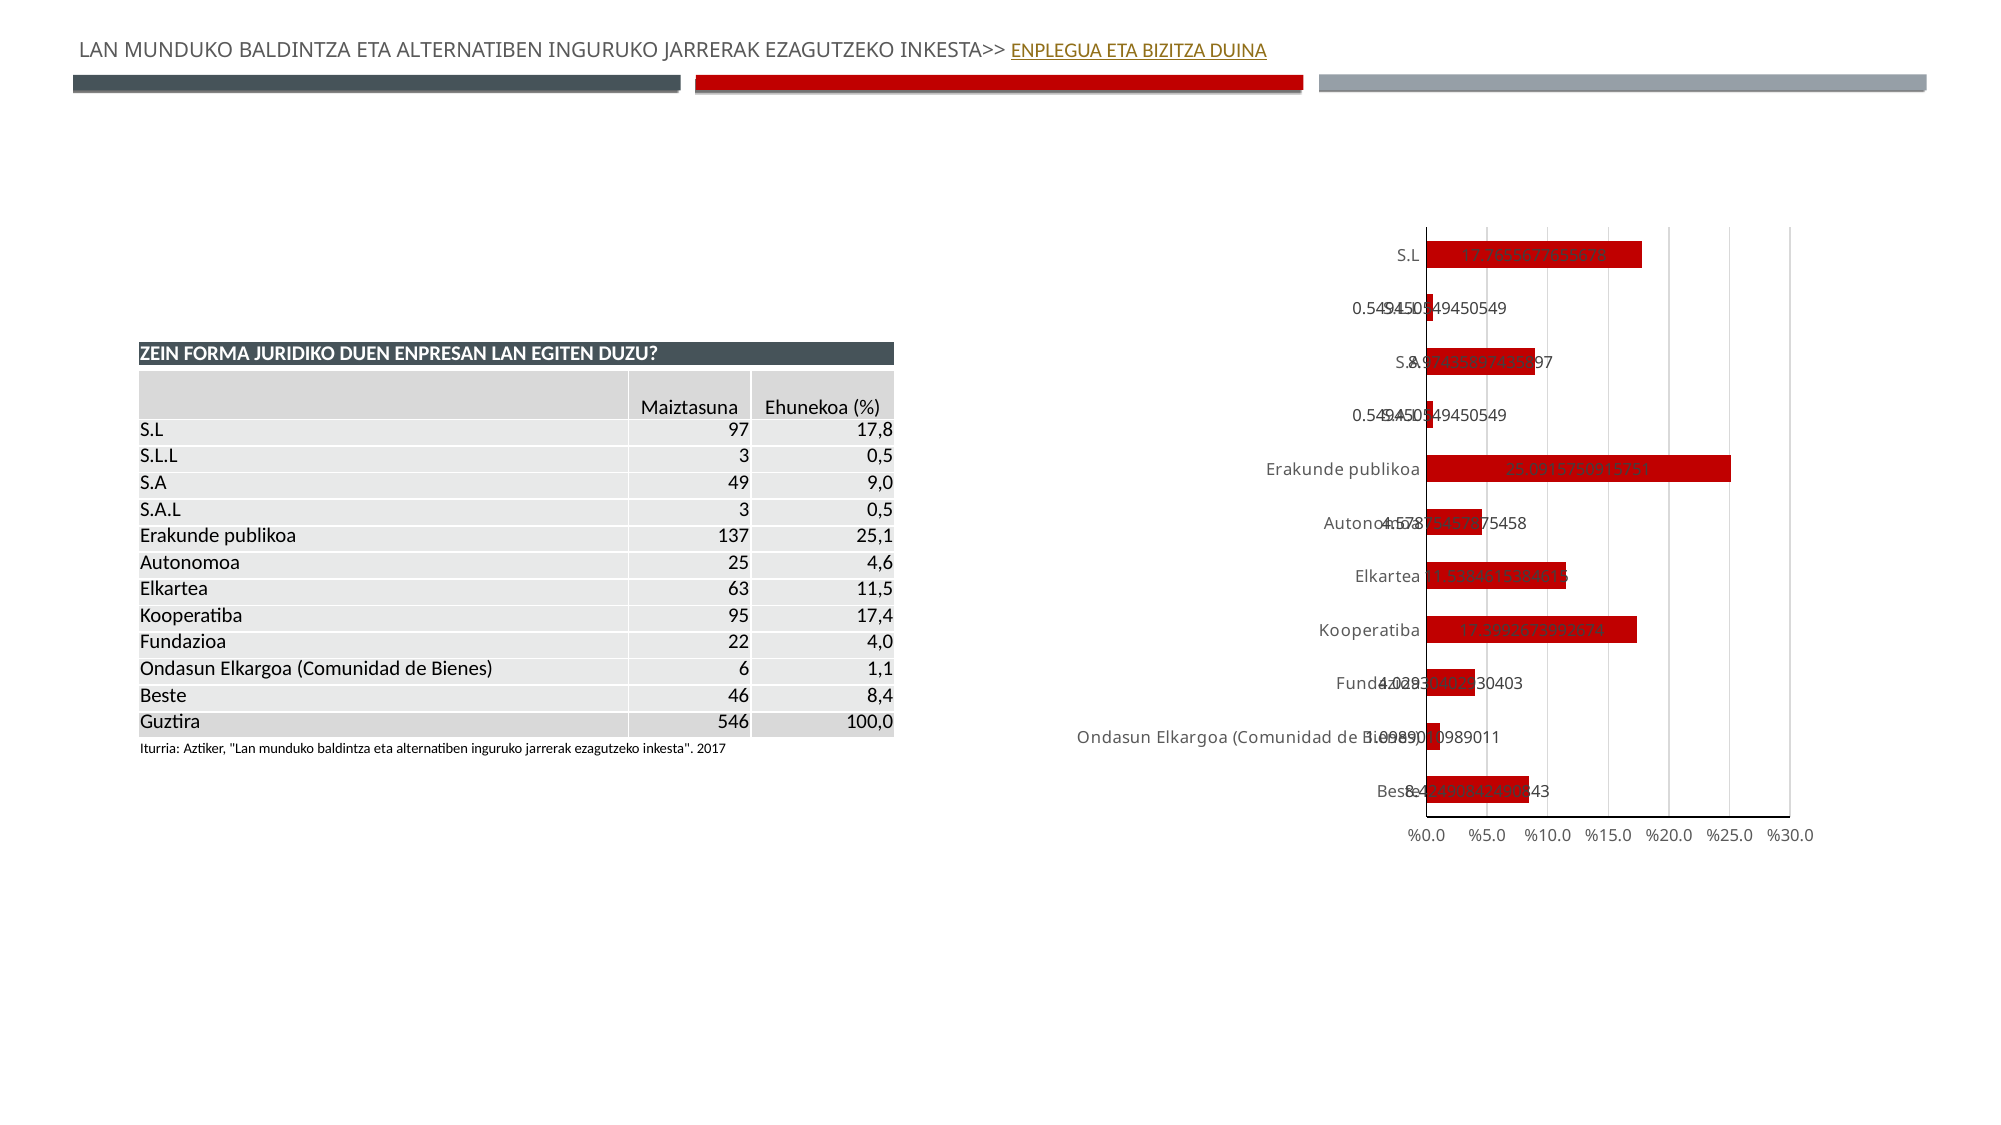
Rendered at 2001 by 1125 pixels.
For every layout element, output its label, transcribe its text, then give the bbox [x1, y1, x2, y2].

table_cell 25,1 [752, 527, 894, 551]
table_cell 137 [629, 527, 750, 551]
table_cell 11,5 [752, 580, 894, 605]
table_cell 17,8 [752, 420, 894, 445]
table_cell S.A [139, 473, 628, 498]
text_box LAN MUNDUKO BALDINTZA ETA ALTERNATIBEN INGURUKO JARRERAK EZAGUTZEKO INKESTA>> ENPLEGUA ETA BIZITZA DUINA [64, 29, 1926, 69]
table_cell 1,1 [752, 659, 894, 684]
table_cell Ehunekoa (%) [752, 371, 894, 419]
table_cell 546 [629, 713, 750, 737]
table_cell Elkartea [139, 580, 628, 605]
table_cell 95 [629, 606, 750, 631]
table_header ZEIN FORMA JURIDIKO DUEN ENPRESAN LAN EGITEN DUZU? [139, 342, 894, 365]
table_cell 17,4 [752, 606, 894, 631]
table_cell 3 [629, 447, 750, 472]
chart [1061, 214, 1830, 859]
table_cell [139, 371, 628, 419]
table_cell Erakunde publikoa [139, 527, 628, 551]
table_cell Ondasun Elkargoa (Comunidad de Bienes) [139, 659, 628, 684]
table_cell S.L [139, 420, 628, 445]
table_cell 22 [629, 633, 750, 658]
table_cell 100,0 [752, 713, 894, 737]
table_cell S.A.L [139, 500, 628, 525]
table_cell Autonomoa [139, 553, 628, 578]
table_cell 49 [629, 473, 750, 498]
table_cell 3 [629, 500, 750, 525]
table_cell Kooperatiba [139, 606, 628, 631]
table_cell 8,4 [752, 686, 894, 711]
table_cell Beste [139, 686, 628, 711]
table_cell 4,0 [752, 633, 894, 658]
table_cell 0,5 [752, 500, 894, 525]
table_cell Maiztasuna [629, 371, 750, 419]
table_cell 63 [629, 580, 750, 605]
table_cell S.L.L [139, 447, 628, 472]
table_cell 0,5 [752, 447, 894, 472]
table_cell 46 [629, 686, 750, 711]
table_cell 4,6 [752, 553, 894, 578]
table_cell 25 [629, 553, 750, 578]
table_cell 6 [629, 659, 750, 684]
table_cell 97 [629, 420, 750, 445]
table_cell Guztira [139, 713, 628, 737]
table_cell Fundazioa [139, 633, 628, 658]
table_cell 9,0 [752, 473, 894, 498]
table_cell Iturria: Aztiker, "Lan munduko baldintza eta alternatiben inguruko jarrerak ezagutzeko inkesta". 2017 [139, 739, 894, 756]
